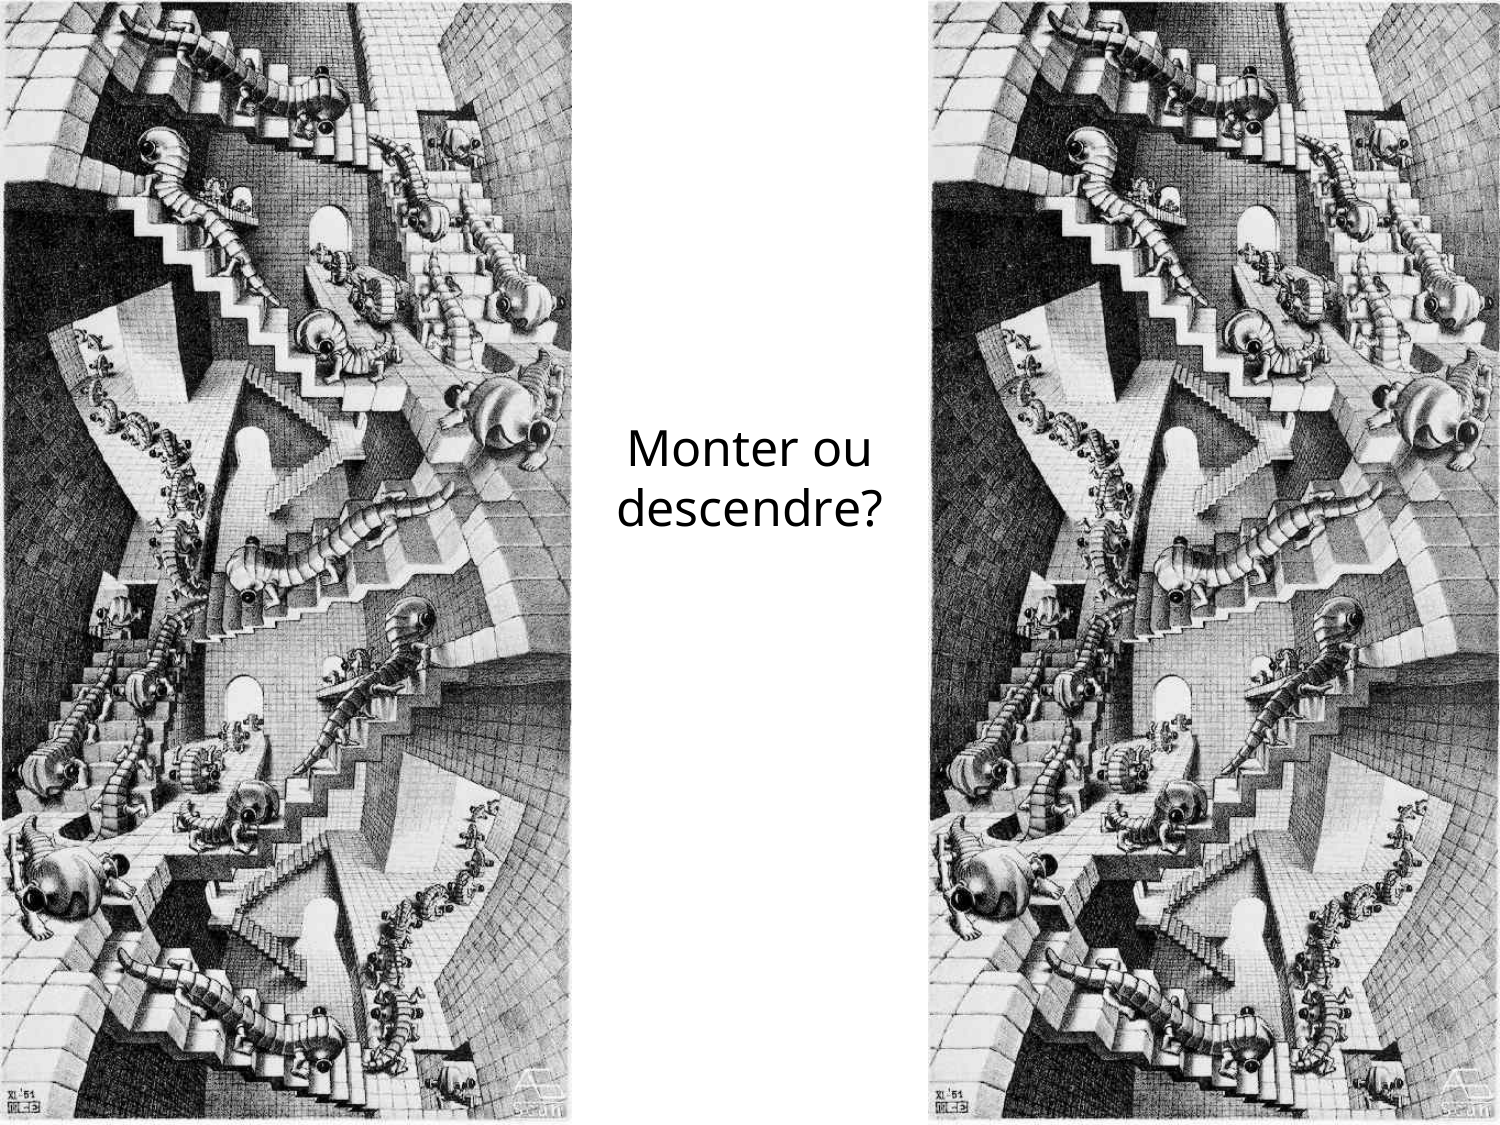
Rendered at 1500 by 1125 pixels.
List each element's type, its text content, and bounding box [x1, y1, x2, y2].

picture [0, 0, 572, 1125]
text_box Monter ou descendre? [572, 408, 928, 545]
picture [928, 0, 1500, 1125]
